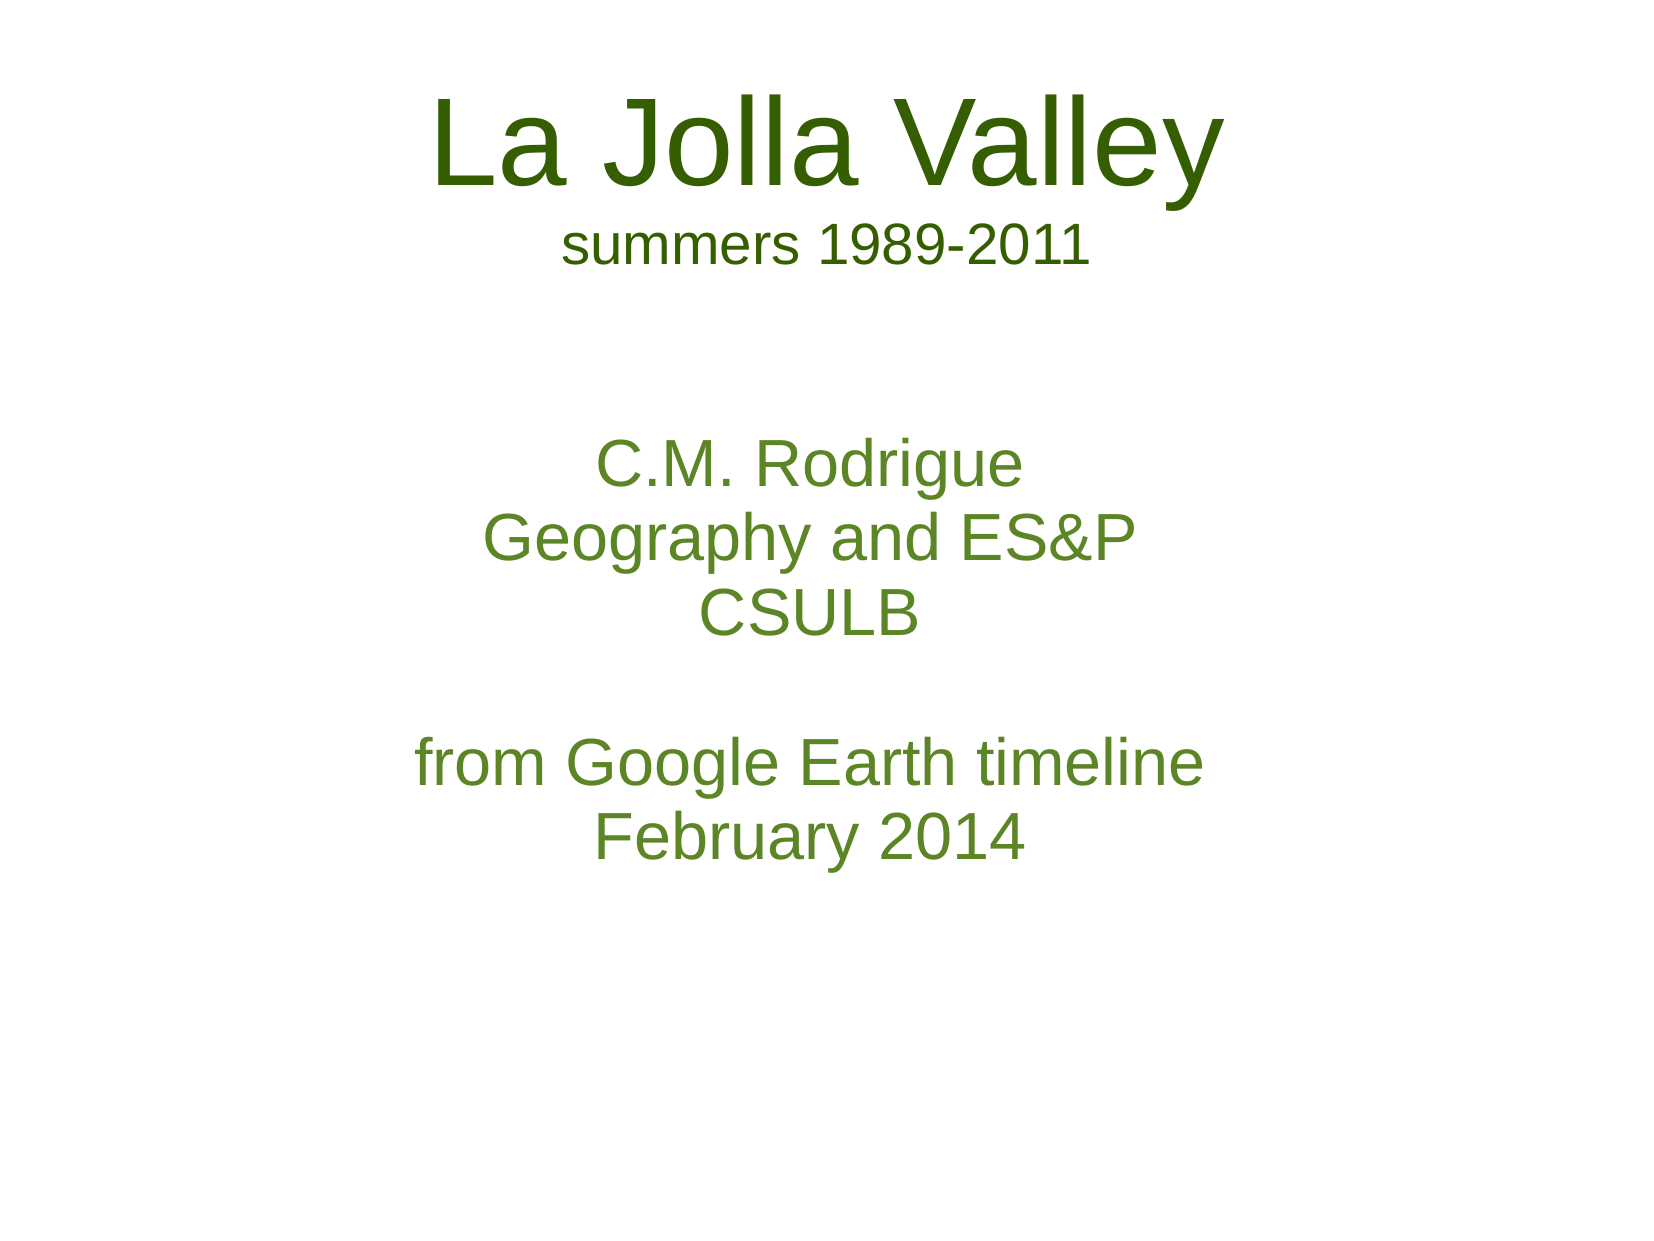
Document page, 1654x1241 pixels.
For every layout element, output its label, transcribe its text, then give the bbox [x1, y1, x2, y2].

subtitle C.M. Rodrigue Geography and ES&P CSULB from Google Earth timeline February 2014 [82, 290, 1538, 1010]
title La Jolla Valley summers 1989-2011 [82, 49, 1571, 301]
